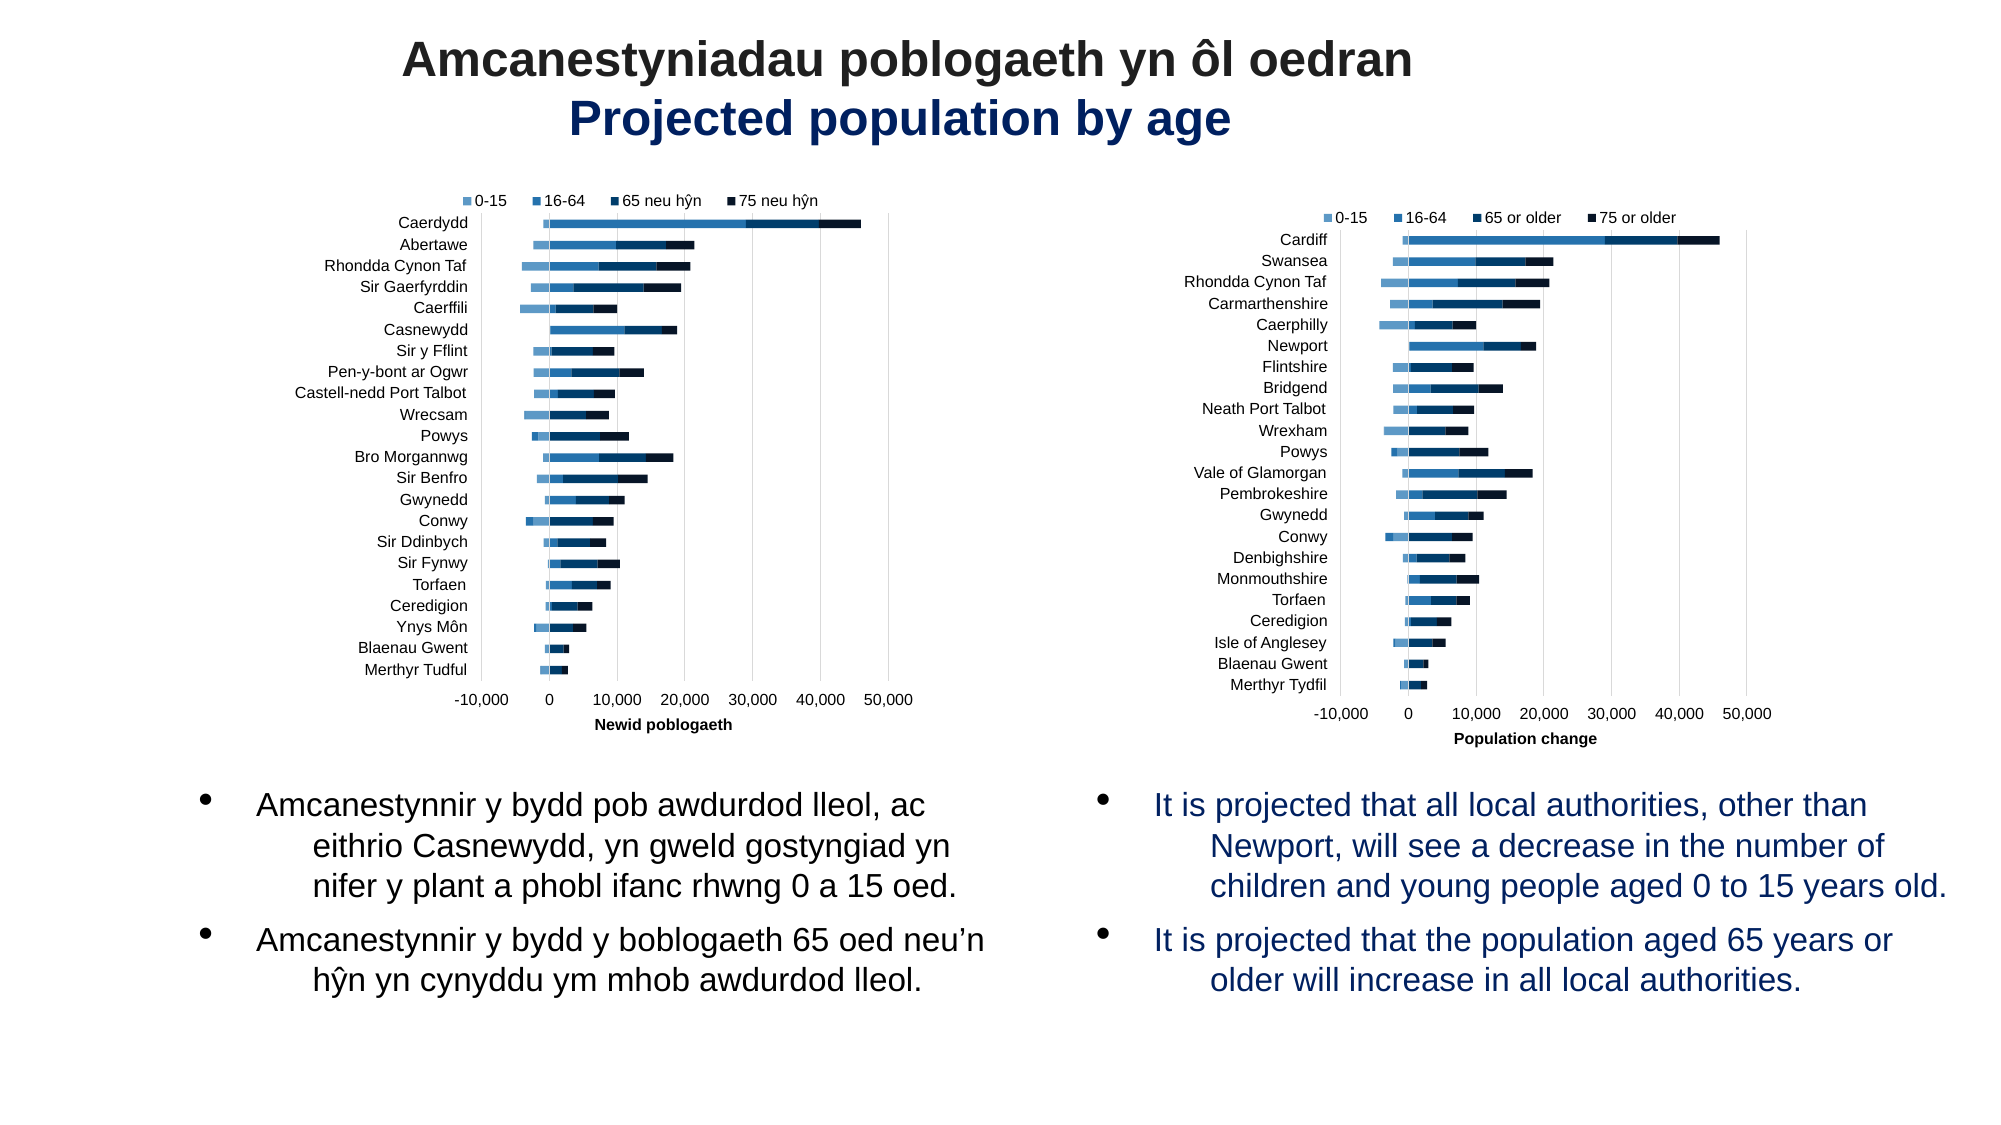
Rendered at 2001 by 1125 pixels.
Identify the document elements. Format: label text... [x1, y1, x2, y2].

list It is projected that all local authorities, other than Newport, will see a decrease in the number of children and young people aged 0 to 15 years old. It is projected that the population aged 65 years or older will increase in all local authorities. [1082, 775, 1982, 1111]
picture [1122, 200, 1788, 761]
text_box Amcanestynnir y bydd pob awdurdod lleol, ac eithrio Casnewydd, yn gweld gostyngiad yn nifer y plant a phobl ifanc rhwng 0 a 15 oed. Amcanestynnir y bydd y boblogaeth 65 oed neu’n hŷn yn cynyddu ym mhob awdurdod lleol. [184, 775, 1025, 1111]
picture [263, 183, 930, 746]
title Amcanestyniadau poblogaeth yn ôl oedran Projected population by age [232, 18, 1583, 154]
